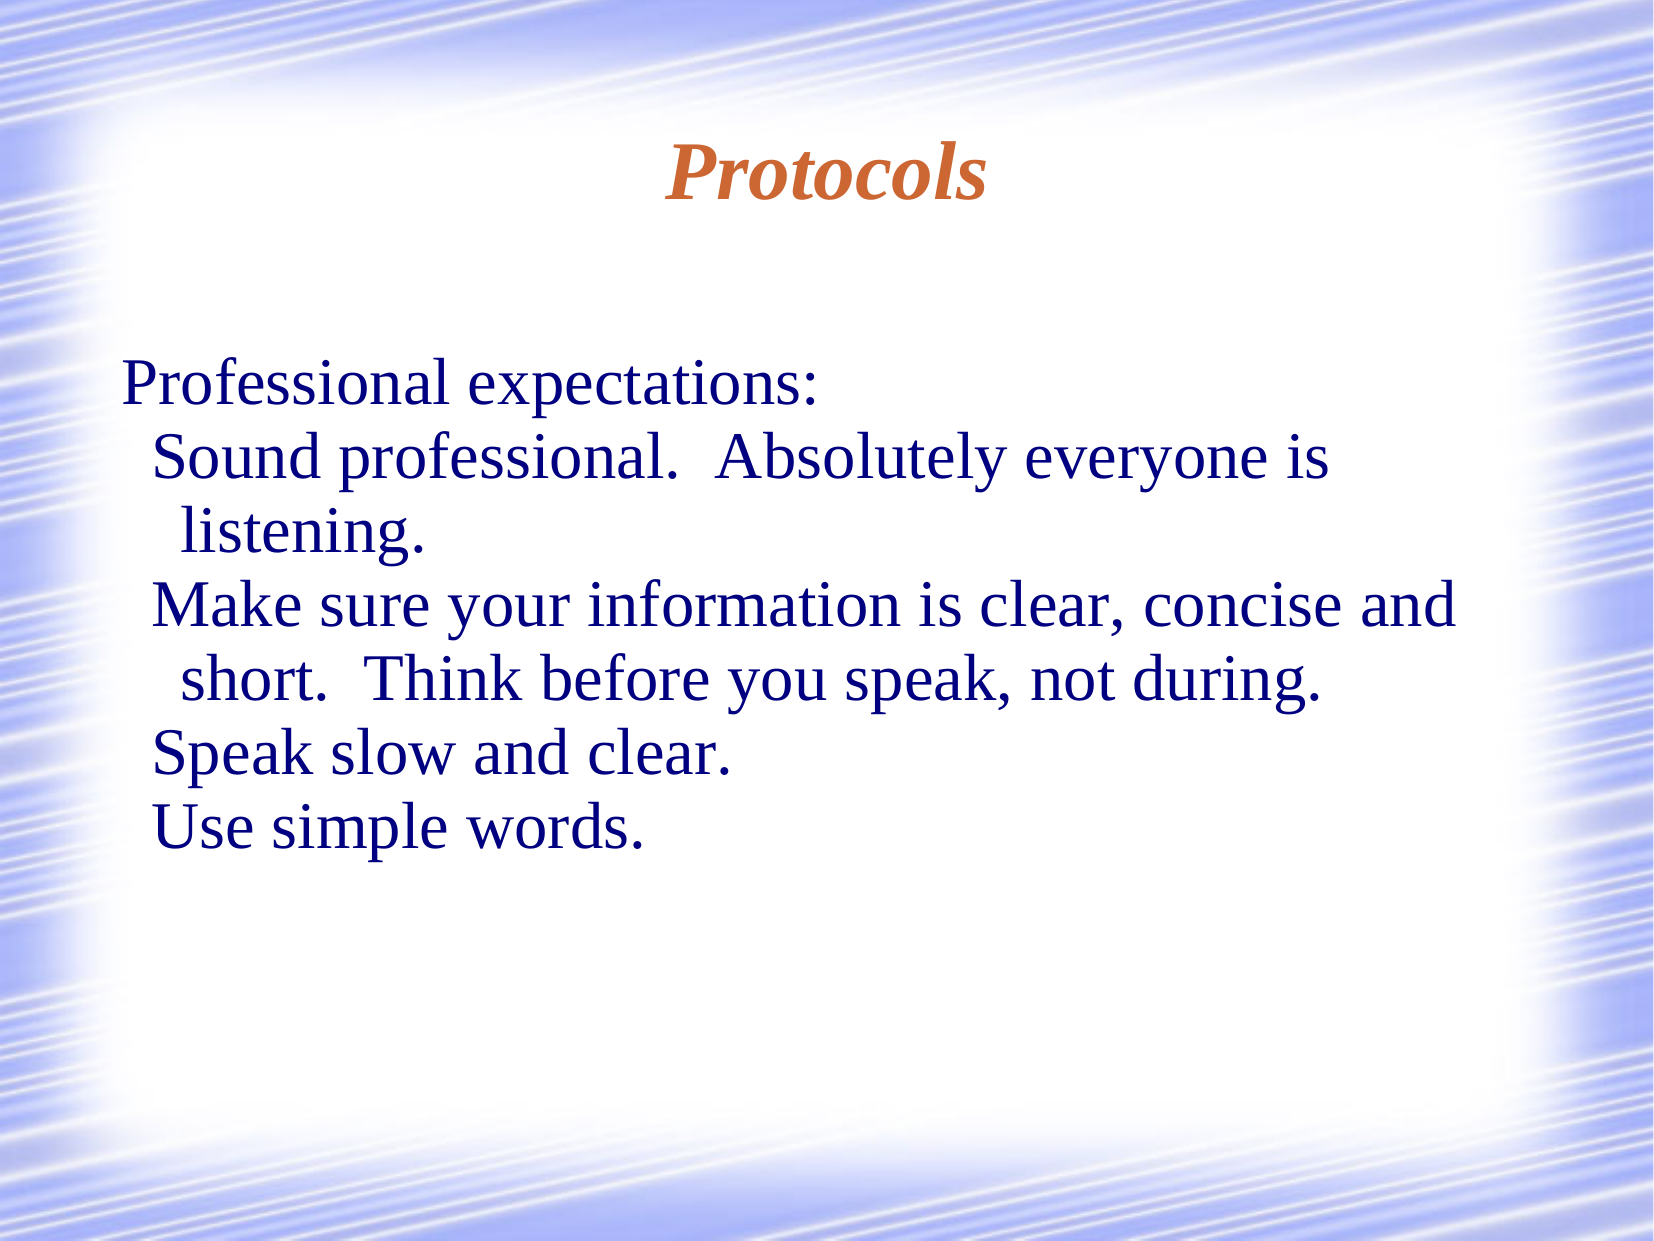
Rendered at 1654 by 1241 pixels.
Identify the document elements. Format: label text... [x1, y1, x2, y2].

list Professional expectations: Sound professional. Absolutely everyone is listening. Make sure your information is clear, concise and short. Think before you speak, not during. Speak slow and clear. Use simple words. [121, 344, 1534, 1127]
picture [0, 0, 1654, 1241]
title Protocols [121, 67, 1534, 275]
